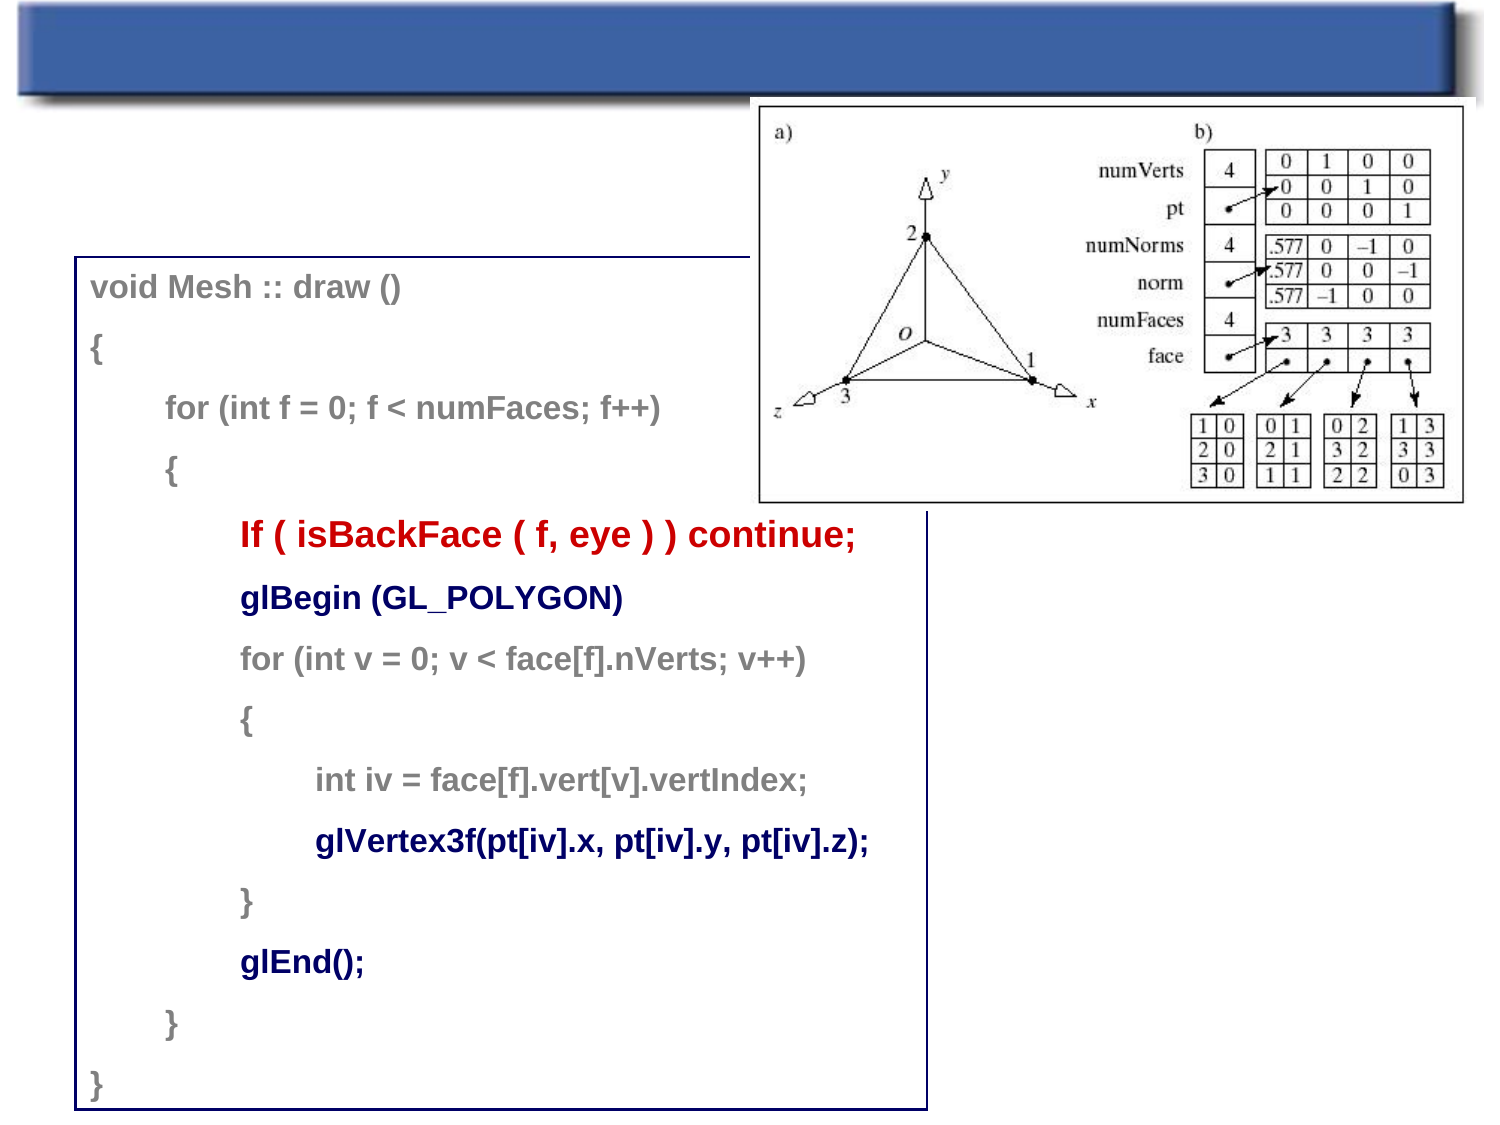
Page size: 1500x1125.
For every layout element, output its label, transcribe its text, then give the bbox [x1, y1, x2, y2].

text_box void Mesh :: draw () { for (int f = 0; f < numFaces; f++) { If ( isBackFace ( f, eye ) ) continue; glBegin (GL_POLYGON) for (int v = 0; v < face[f].nVerts; v++) { int iv = face[f].vert[v].vertIndex; glVertex3f(pt[iv].x, pt[iv].y, pt[iv].z); } glEnd(); } } [75, 257, 928, 1110]
picture [16, 0, 1484, 511]
